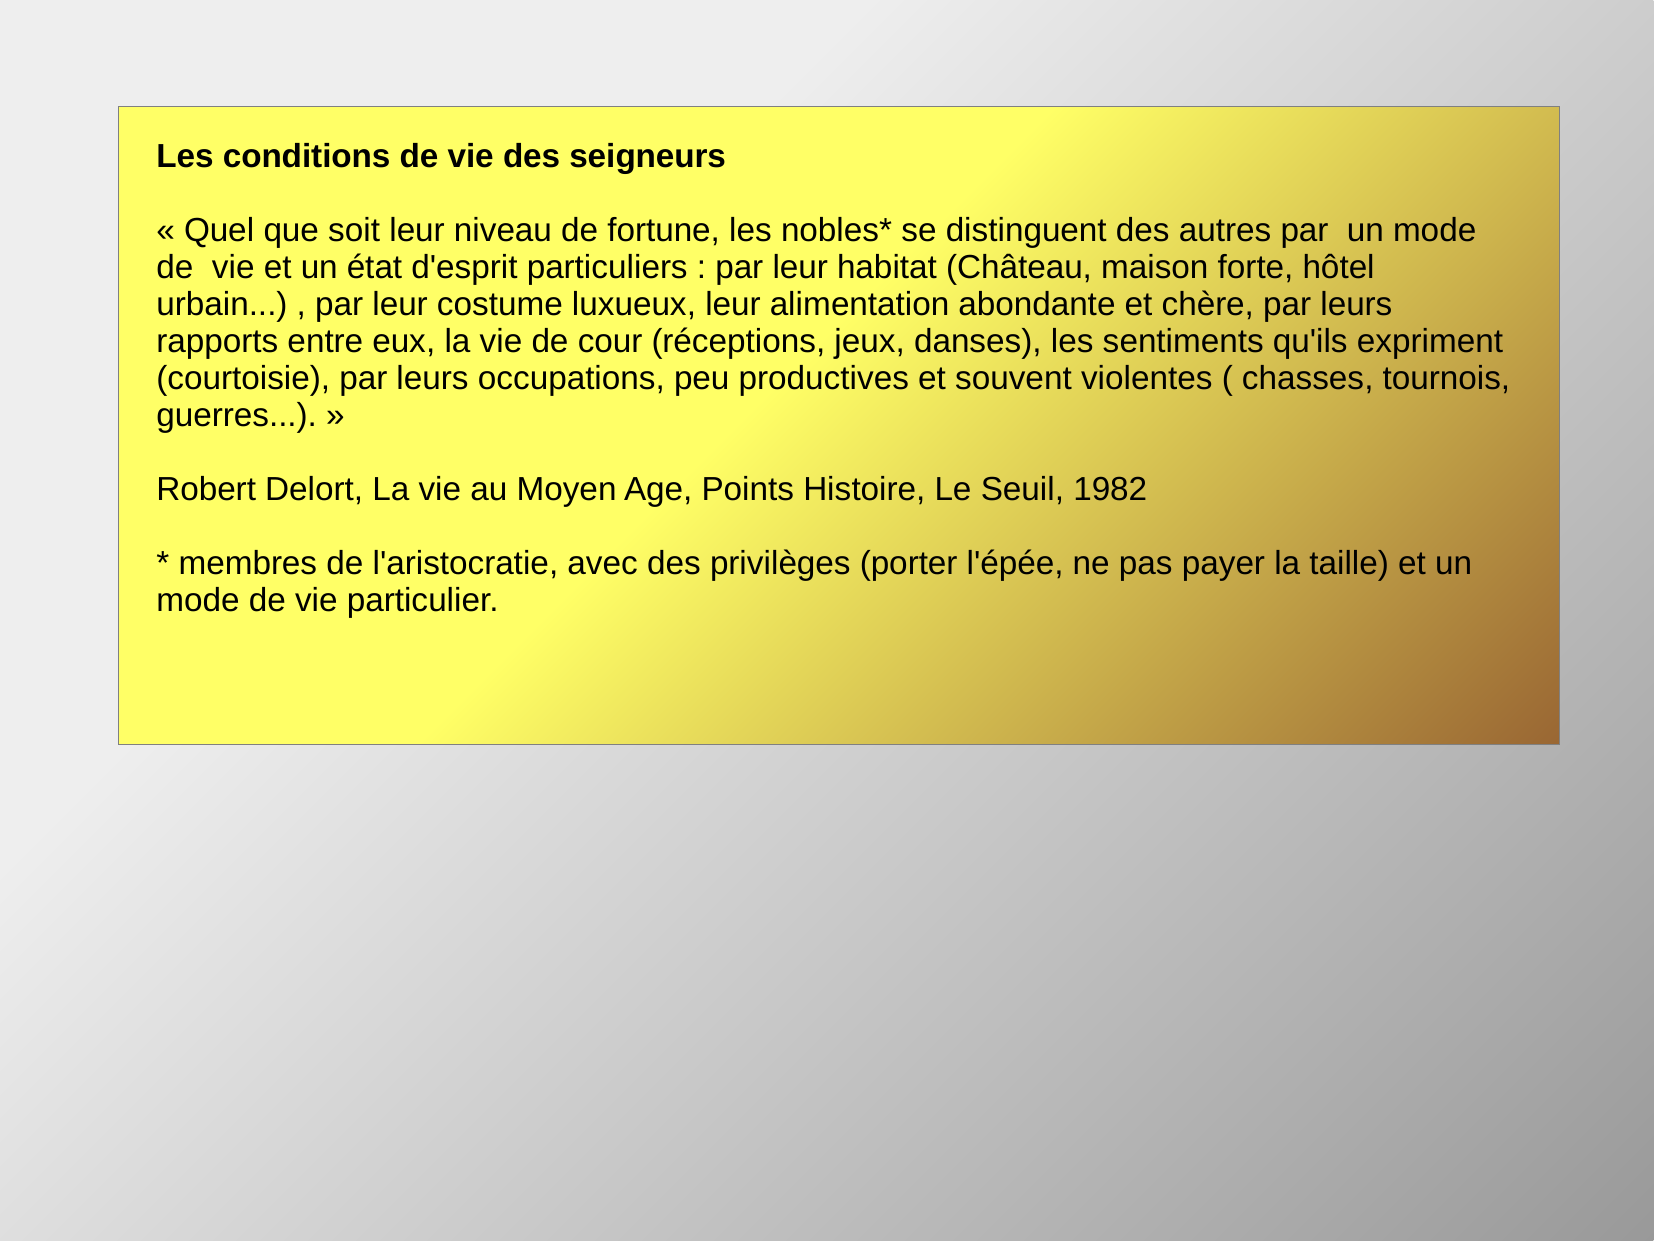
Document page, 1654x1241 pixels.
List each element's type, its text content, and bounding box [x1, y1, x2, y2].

text_box Les conditions de vie des seigneurs « Quel que soit leur niveau de fortune, les nobles* se distinguent des autres par un mode de vie et un état d'esprit particuliers : par leur habitat (Château, maison forte, hôtel urbain...) , par leur costume luxueux, leur alimentation abondante et chère, par leurs rapports entre eux, la vie de cour (réceptions, jeux, danses), les sentiments qu'ils expriment (courtoisie), par leurs occupations, peu productives et souvent violentes ( chasses, tournois, guerres...). » Robert Delort, La vie au Moyen Age, Points Histoire, Le Seuil, 1982 * membres de l'aristocratie, avec des privilèges (porter l'épée, ne pas payer la taille) et un mode de vie particulier. [141, 129, 1536, 715]
text_box [118, 106, 1560, 745]
